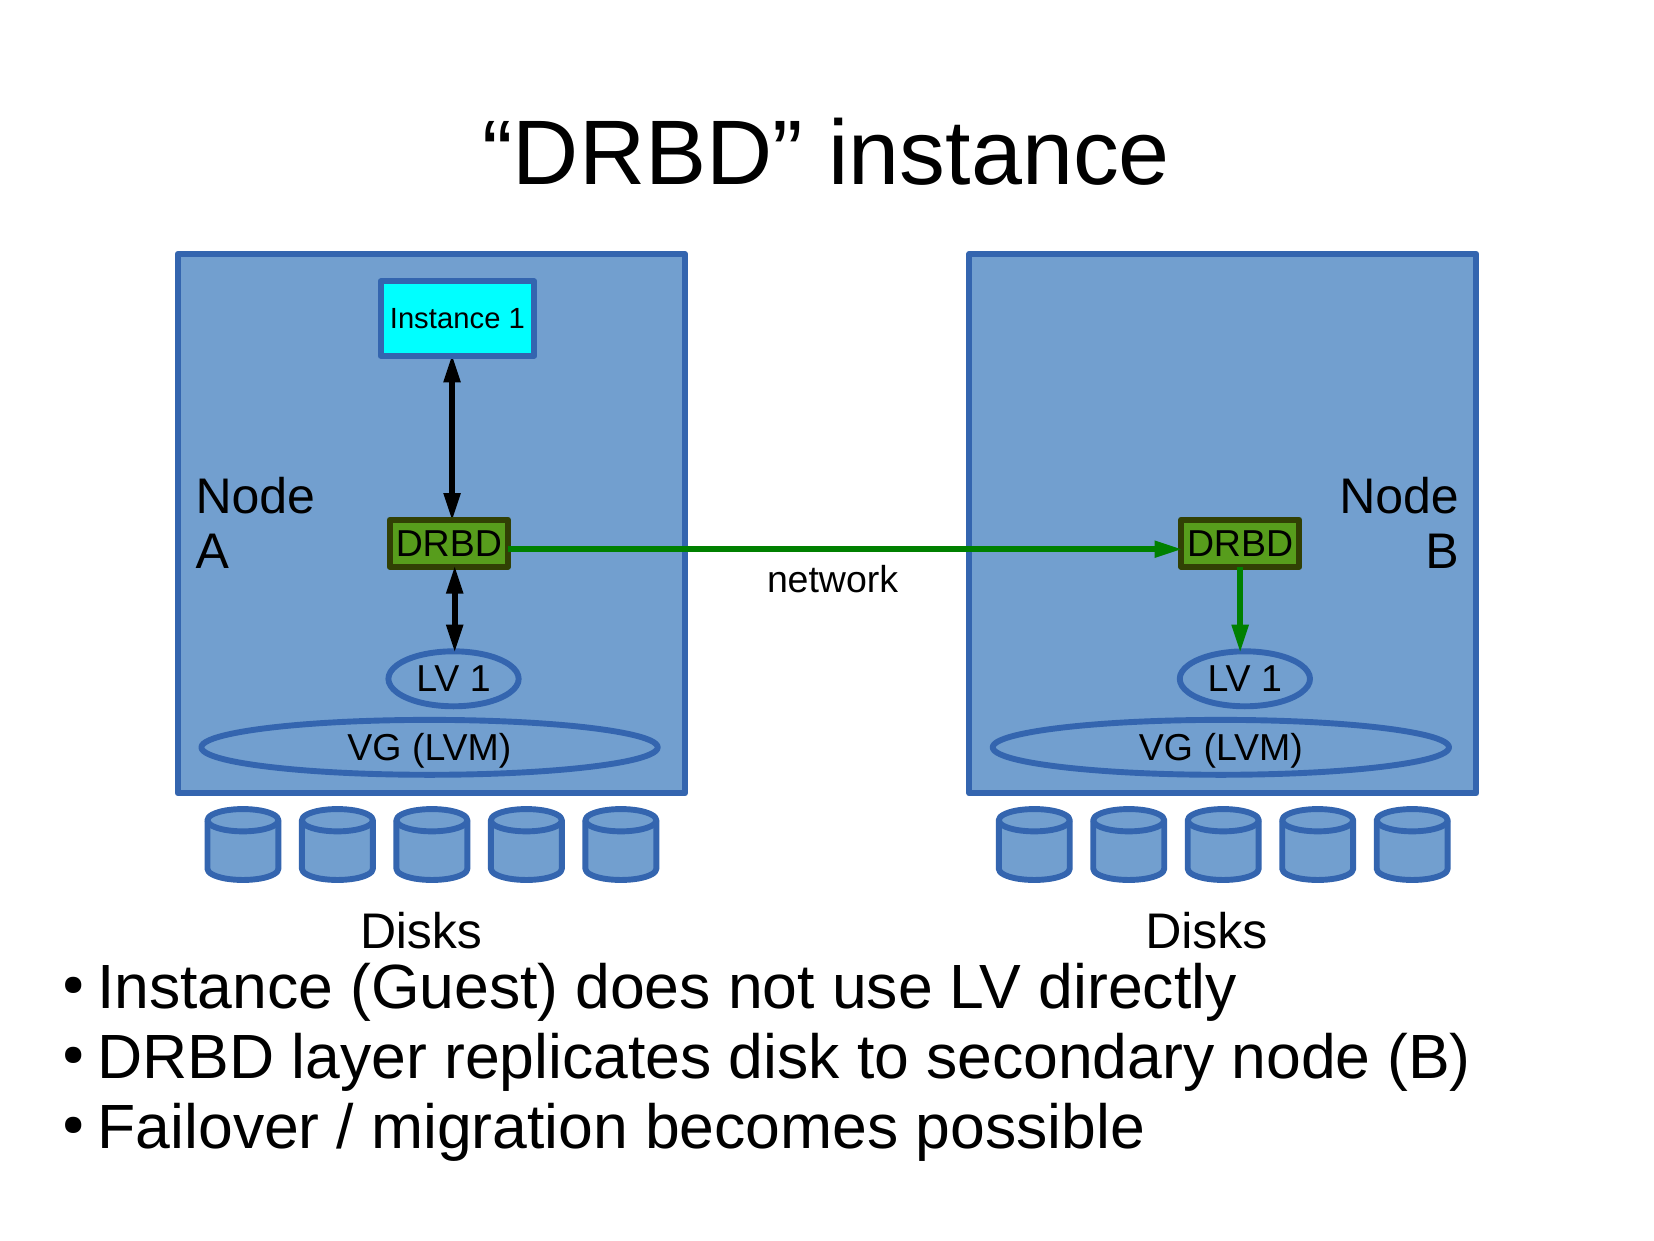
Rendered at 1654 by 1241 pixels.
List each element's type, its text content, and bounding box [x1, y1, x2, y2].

text_box [1093, 809, 1165, 880]
text_box [585, 809, 657, 880]
text_box [1187, 809, 1259, 880]
text_box [396, 809, 468, 880]
text_box [998, 809, 1070, 880]
text_box [207, 809, 279, 880]
text_box VG (LVM) [201, 719, 658, 775]
text_box Instance (Guest) does not use LV directly DRBD layer replicates disk to secondary node (B) Failover / migration becomes possible [47, 944, 1642, 1241]
text_box Node A [177, 253, 685, 794]
text_box [1282, 809, 1354, 880]
text_box DRBD [1181, 519, 1300, 567]
text_box Disks [287, 895, 555, 944]
text_box Node B [969, 253, 1477, 794]
text_box network [738, 551, 928, 609]
text_box [301, 809, 373, 880]
text_box [490, 809, 562, 880]
text_box Disks [1072, 895, 1341, 999]
text_box LV 1 [1179, 651, 1311, 707]
text_box Instance 1 [380, 281, 535, 356]
text_box DRBD [389, 519, 508, 567]
title “DRBD” instance [82, 49, 1571, 257]
text_box VG (LVM) [992, 719, 1450, 775]
text_box LV 1 [388, 651, 519, 707]
text_box [1376, 809, 1448, 880]
